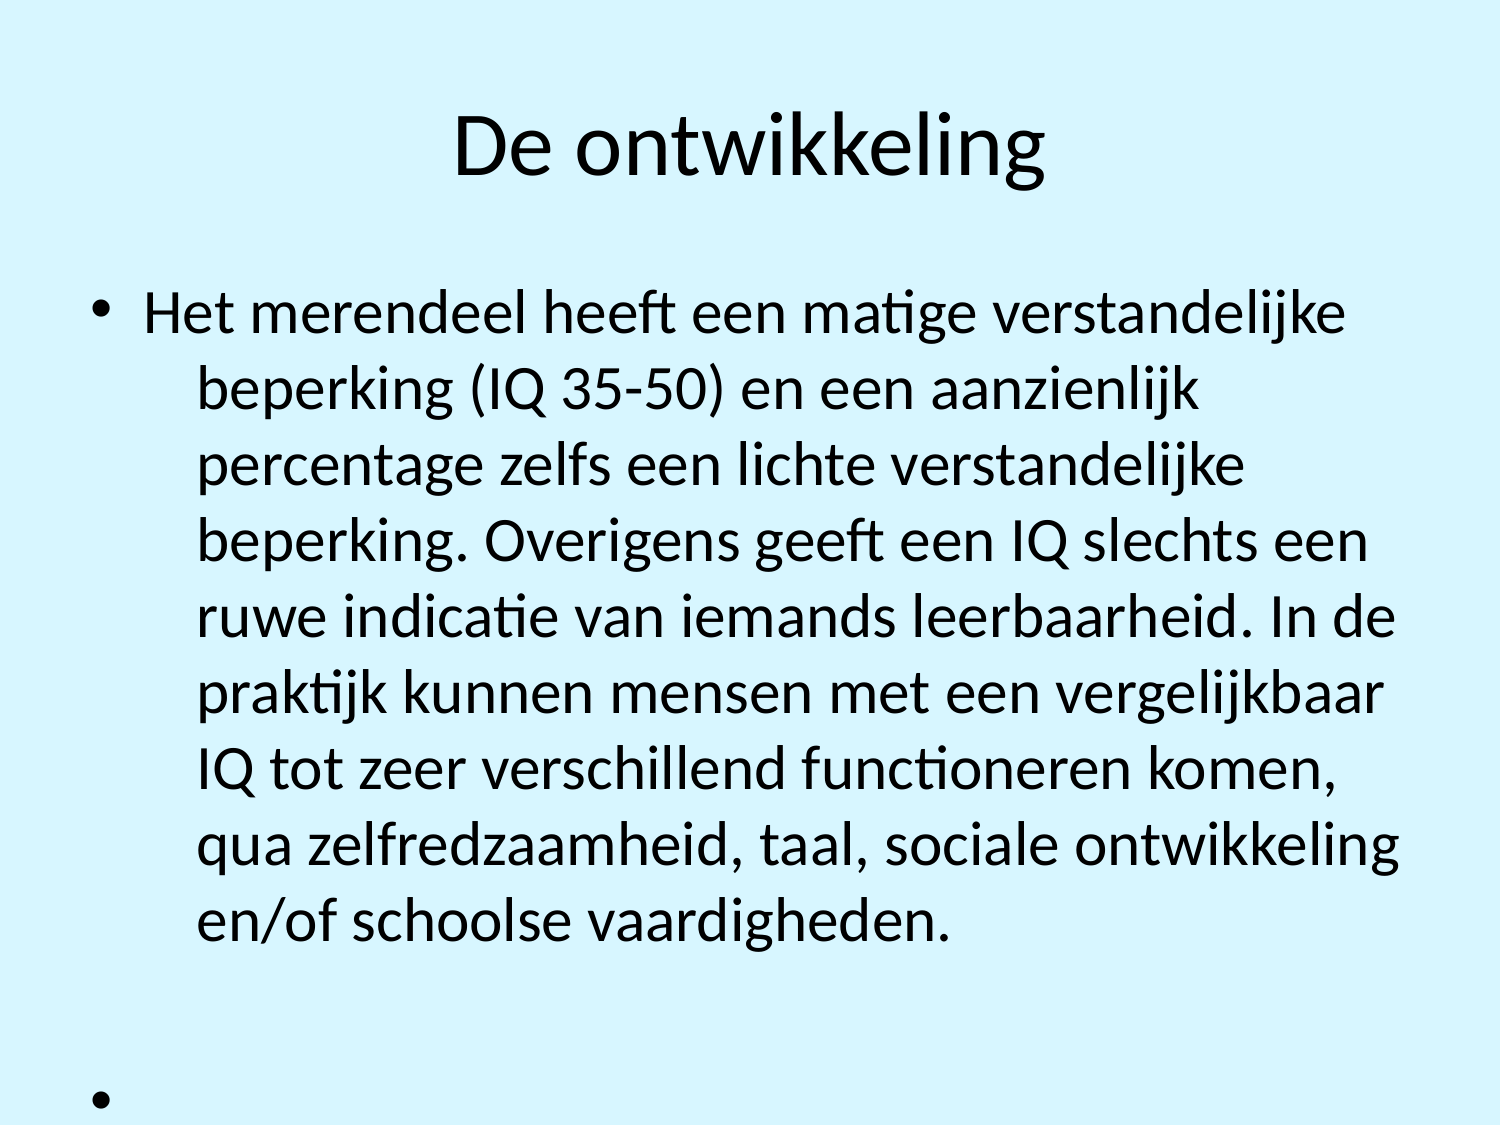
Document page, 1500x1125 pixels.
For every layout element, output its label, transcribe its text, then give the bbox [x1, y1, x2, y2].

list Het merendeel heeft een matige verstandelijke beperking (IQ 35-50) en een aanzienlijk percentage zelfs een lichte verstandelijke beperking. Overigens geeft een IQ slechts een ruwe indicatie van iemands leerbaarheid. In de praktijk kunnen mensen met een vergelijkbaar IQ tot zeer verschillend functioneren komen, qua zelfredzaamheid, taal, sociale ontwikkeling en/of schoolse vaardigheden. [75, 262, 1426, 1005]
title De ontwikkeling [75, 45, 1426, 233]
